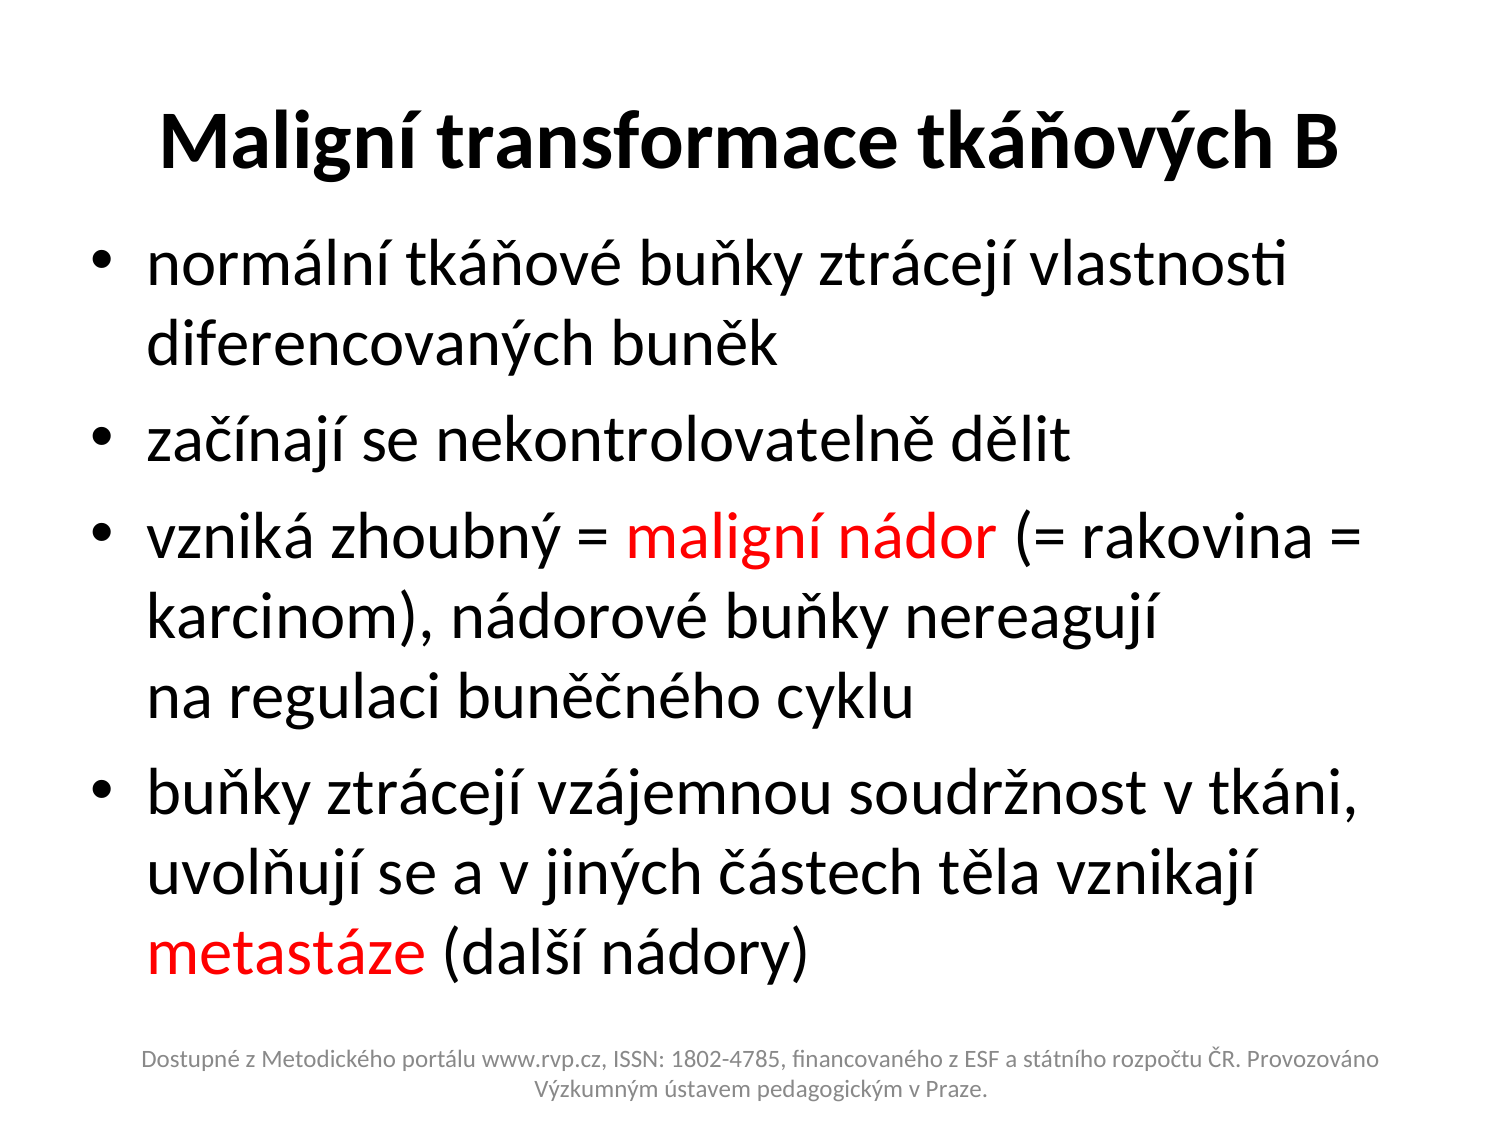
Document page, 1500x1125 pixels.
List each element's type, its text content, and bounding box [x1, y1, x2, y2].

list normální tkáňové buňky ztrácejí vlastnosti diferencovaných buněk začínají se nekontrolovatelně dělit vzniká zhoubný = maligní nádor (= rakovina = karcinom), nádorové buňky nereagují na regulaci buněčného cyklu buňky ztrácejí vzájemnou soudržnost v tkáni, uvolňují se a v jiných částech těla vznikají metastáze (další nádory) [75, 210, 1426, 1093]
text_box Dostupné z Metodického portálu www.rvp.cz, ISSN: 1802-4785, financovaného z ESF a státního rozpočtu ČR. Provozováno Výzkumným ústavem pedagogickým v Praze. [93, 1042, 1430, 1103]
title Maligní transformace tkáňových B [75, 45, 1426, 210]
